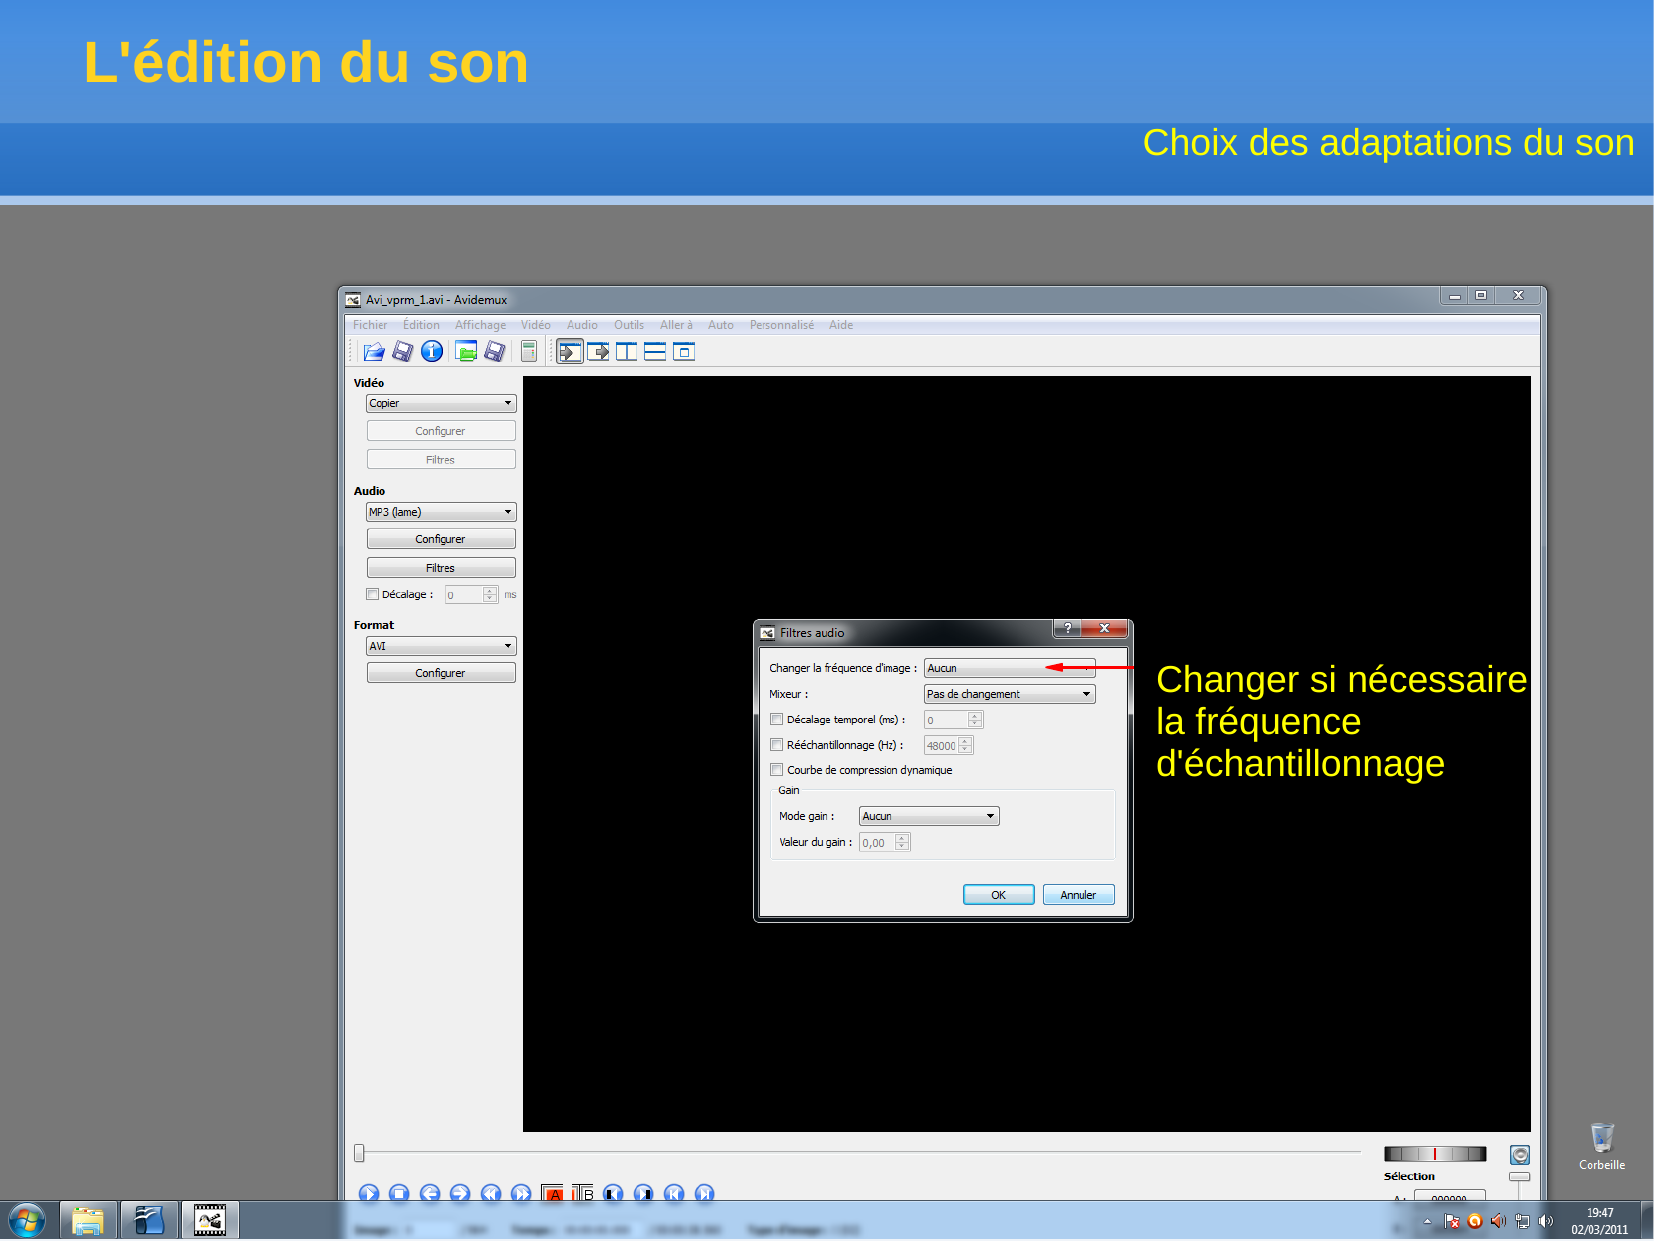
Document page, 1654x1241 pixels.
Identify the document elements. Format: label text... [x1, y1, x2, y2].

picture [0, 0, 1654, 1239]
title L'édition du son [6, 17, 609, 107]
text_box Changer si nécessaire la fréquence d'échantillonnage [1139, 649, 1555, 794]
text_box Choix des adaptations du son [1127, 72, 1651, 172]
